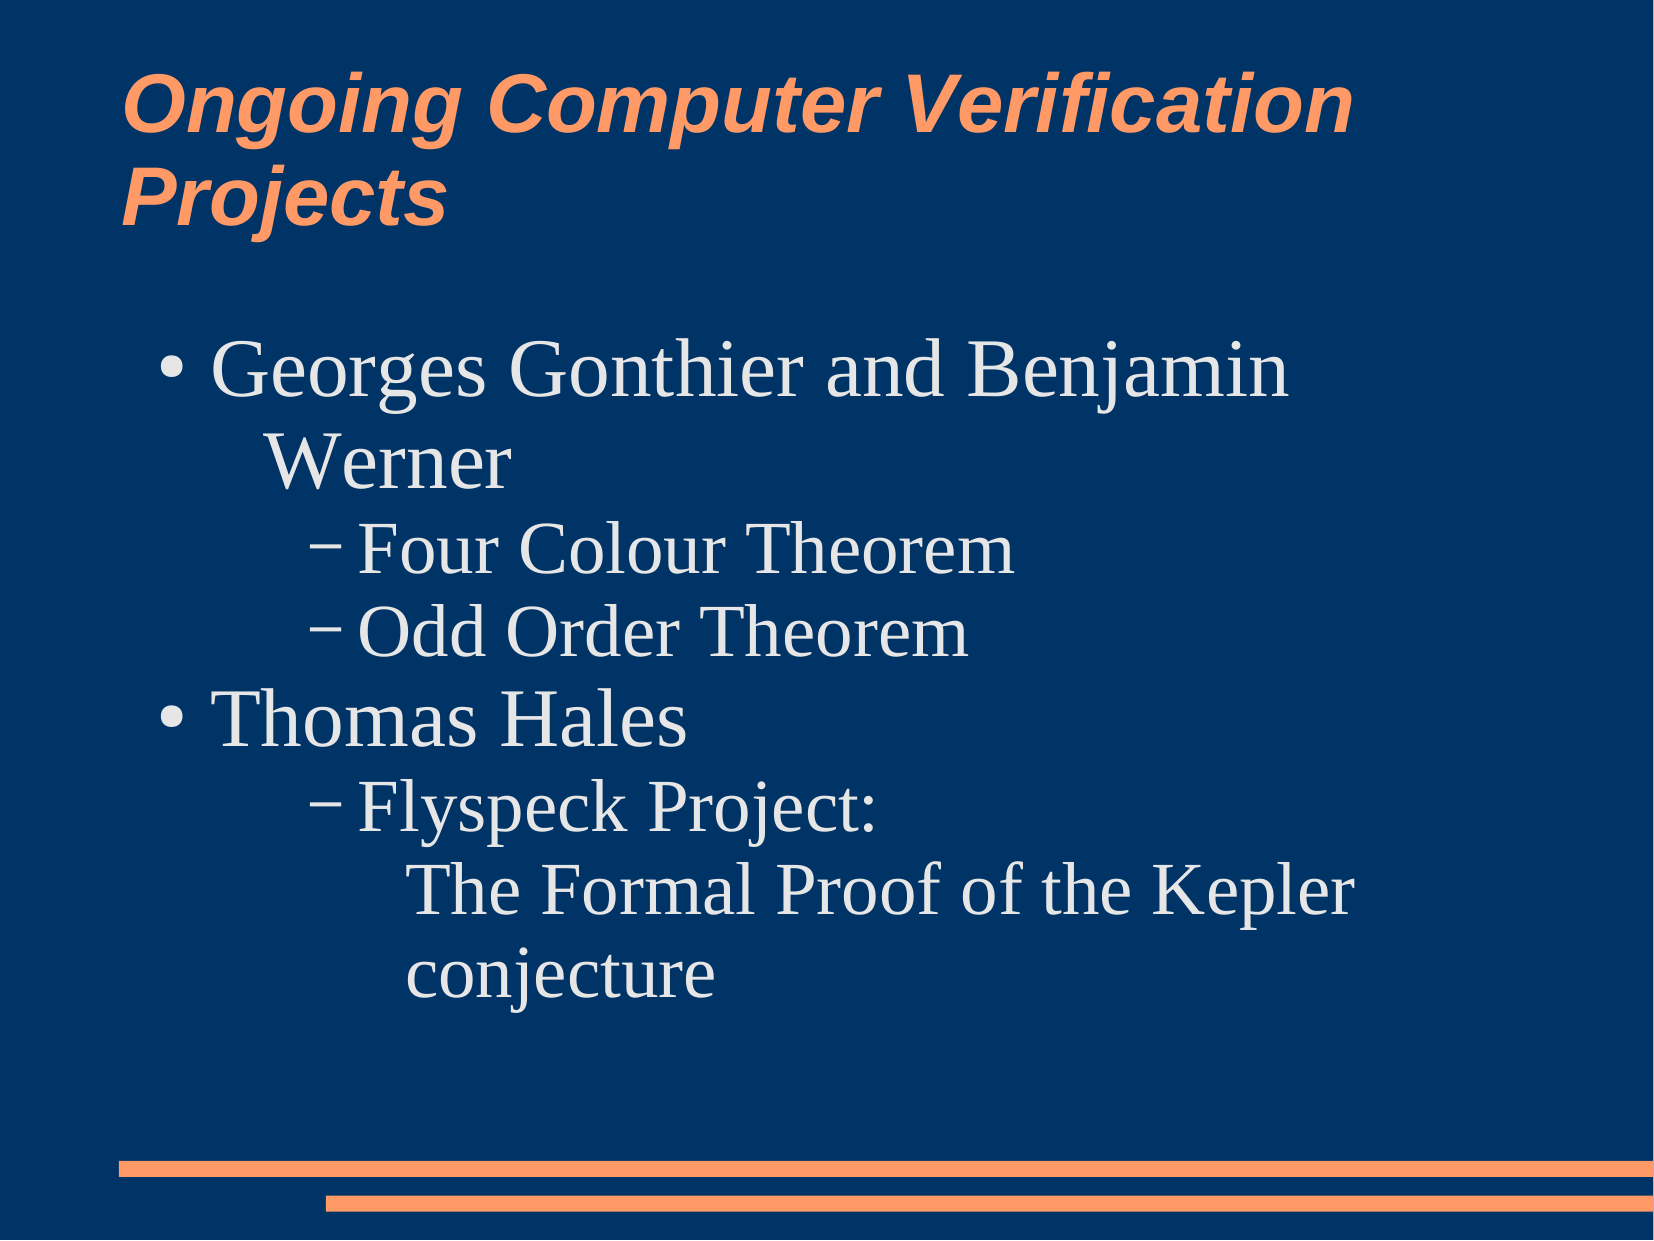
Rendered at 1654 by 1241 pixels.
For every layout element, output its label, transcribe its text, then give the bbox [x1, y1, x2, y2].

title Ongoing Computer Verification Projects [121, 46, 1534, 254]
list Georges Gonthier and Benjamin Werner Four Colour Theorem Odd Order Theorem Thomas Hales Flyspeck Project: The Formal Proof of the Kepler conjecture [121, 322, 1561, 1133]
